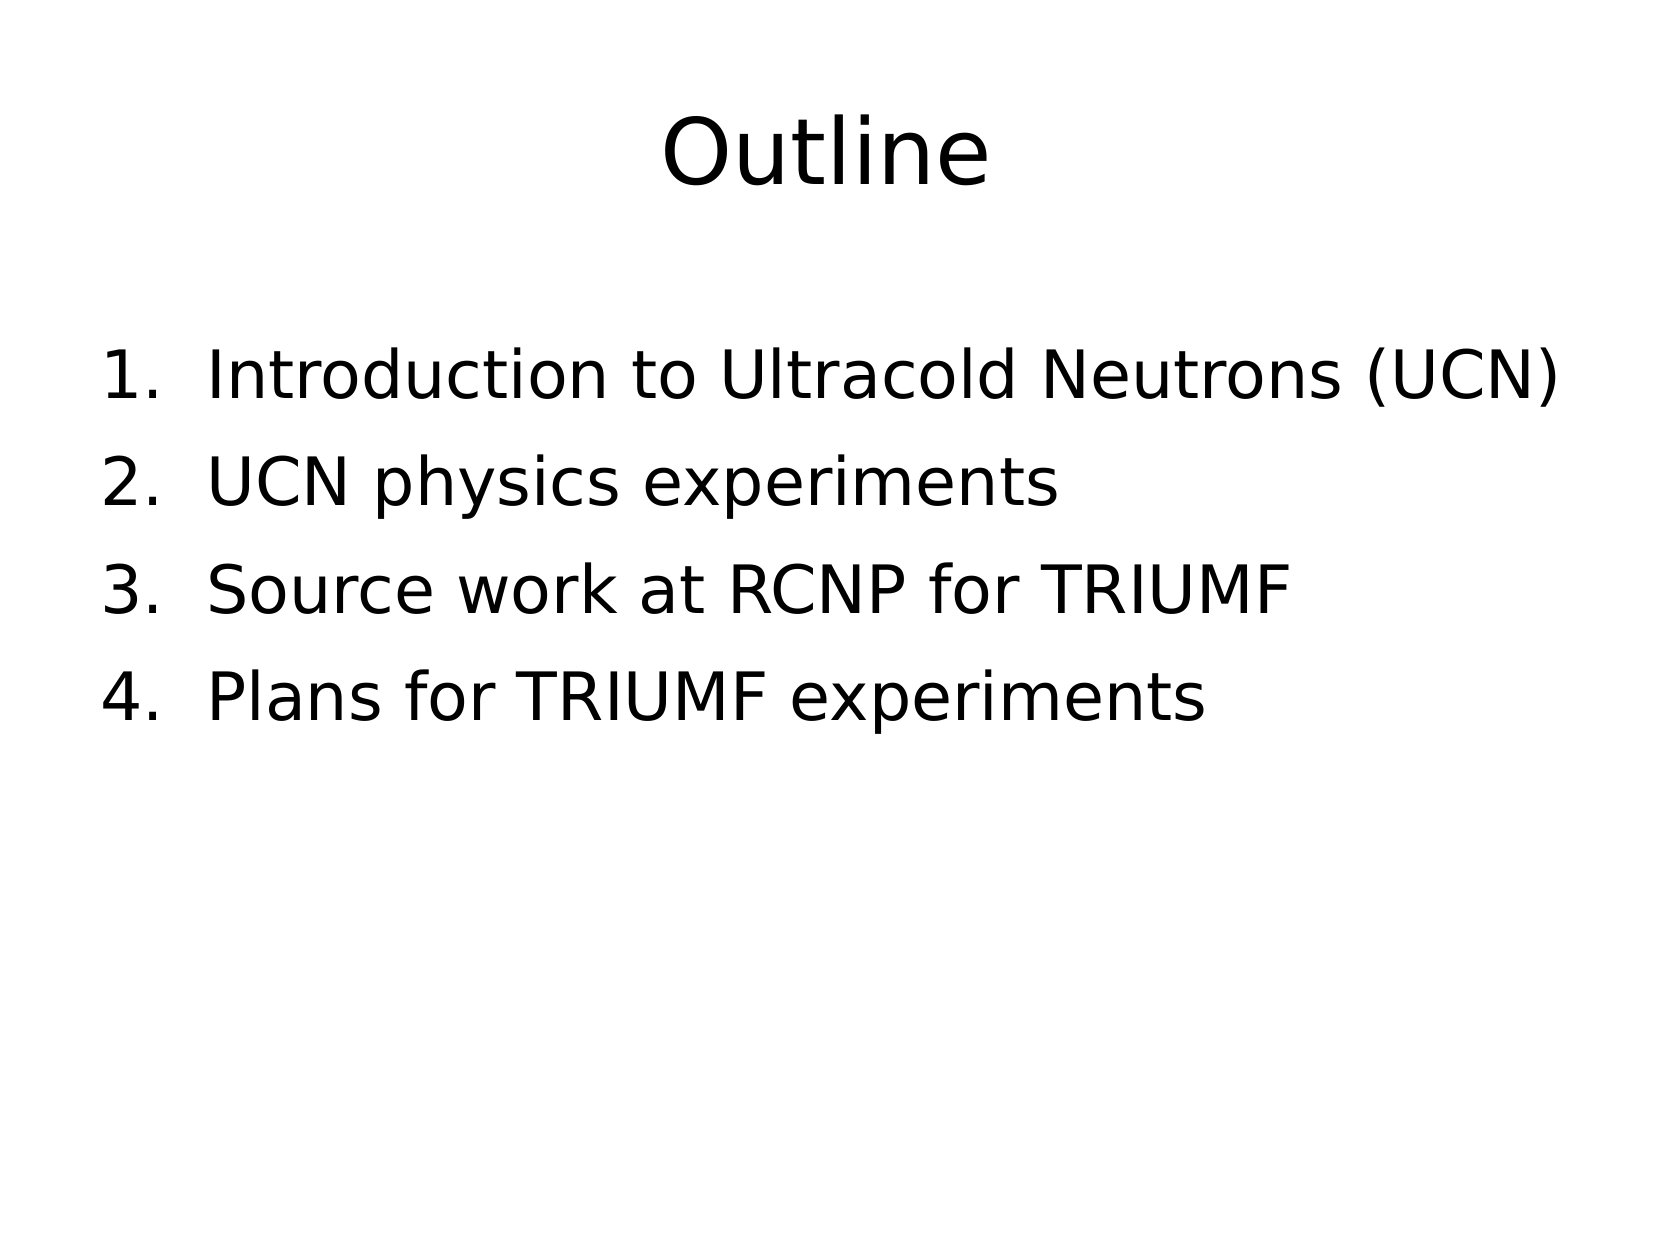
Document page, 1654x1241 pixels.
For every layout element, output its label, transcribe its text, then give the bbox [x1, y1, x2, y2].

title Outline [82, 56, 1571, 250]
list 1. Introduction to Ultracold Neutrons (UCN) 2. UCN physics experiments 3. Source work at RCNP for TRIUMF 4. Plans for TRIUMF experiments [82, 336, 1571, 870]
